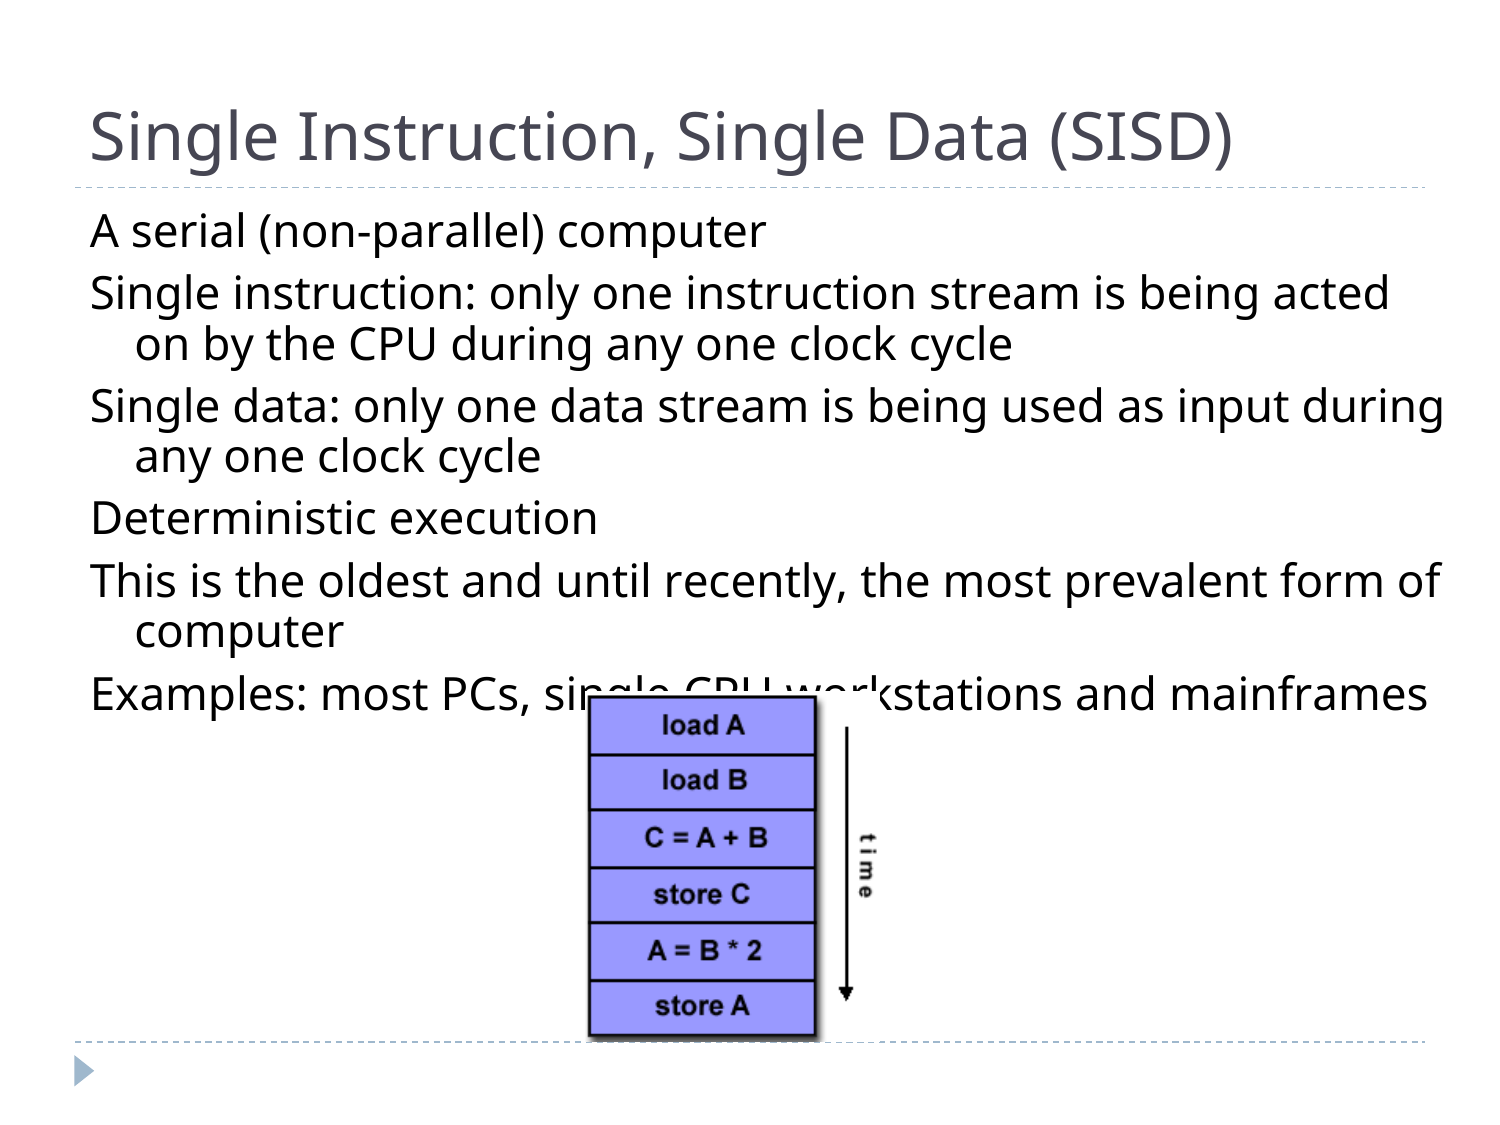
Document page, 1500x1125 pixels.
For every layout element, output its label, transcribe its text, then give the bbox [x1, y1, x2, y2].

picture [585, 691, 880, 1042]
list A serial (non-parallel) computer Single instruction: only one instruction stream is being acted on by the CPU during any one clock cycle Single data: only one data stream is being used as input during any one clock cycle Deterministic execution This is the oldest and until recently, the most prevalent form of computer Examples: most PCs, single CPU workstations and mainframes [74, 199, 1465, 692]
title Single Instruction, Single Data (SISD) [75, 24, 1426, 188]
